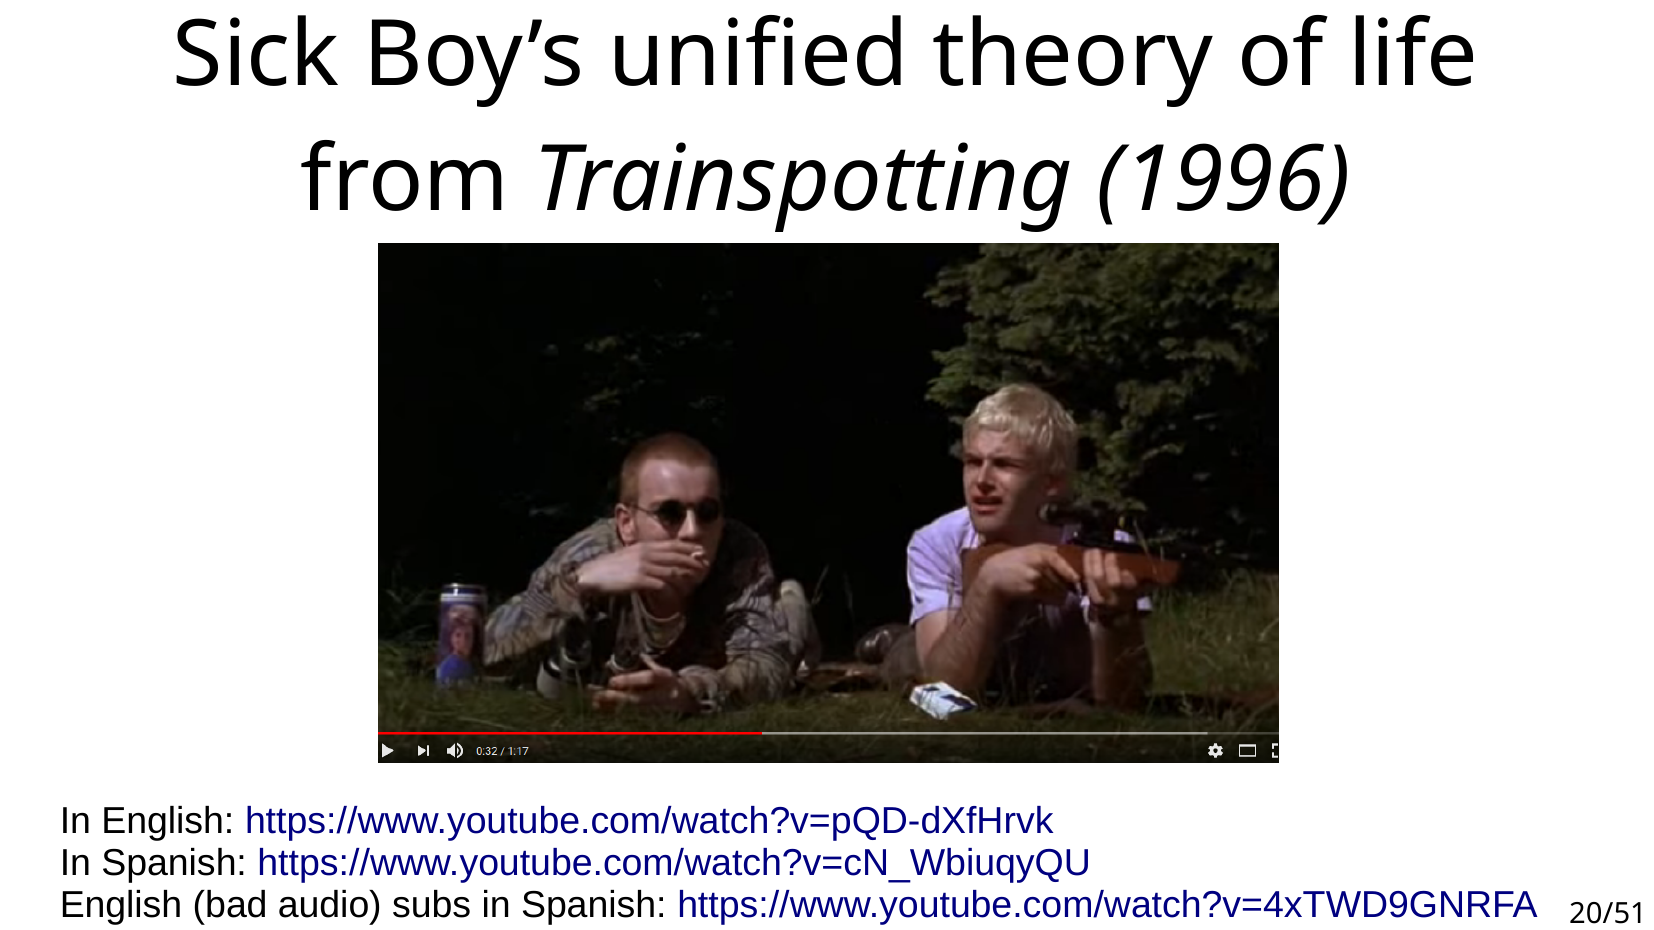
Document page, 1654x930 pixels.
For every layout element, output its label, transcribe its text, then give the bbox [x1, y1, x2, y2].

title Sick Boy’s unified theory of life from Trainspotting (1996) [82, 0, 1571, 242]
picture [378, 243, 1279, 763]
text_box In English: https://www.youtube.com/watch?v=pQD-dXfHrvk In Spanish: https://www.youtube.com/watch?v=cN_WbiuqyQU English (bad audio) subs in Spanish: https://www.youtube.com/watch?v=4xTWD9GNRFA [45, 792, 1636, 930]
